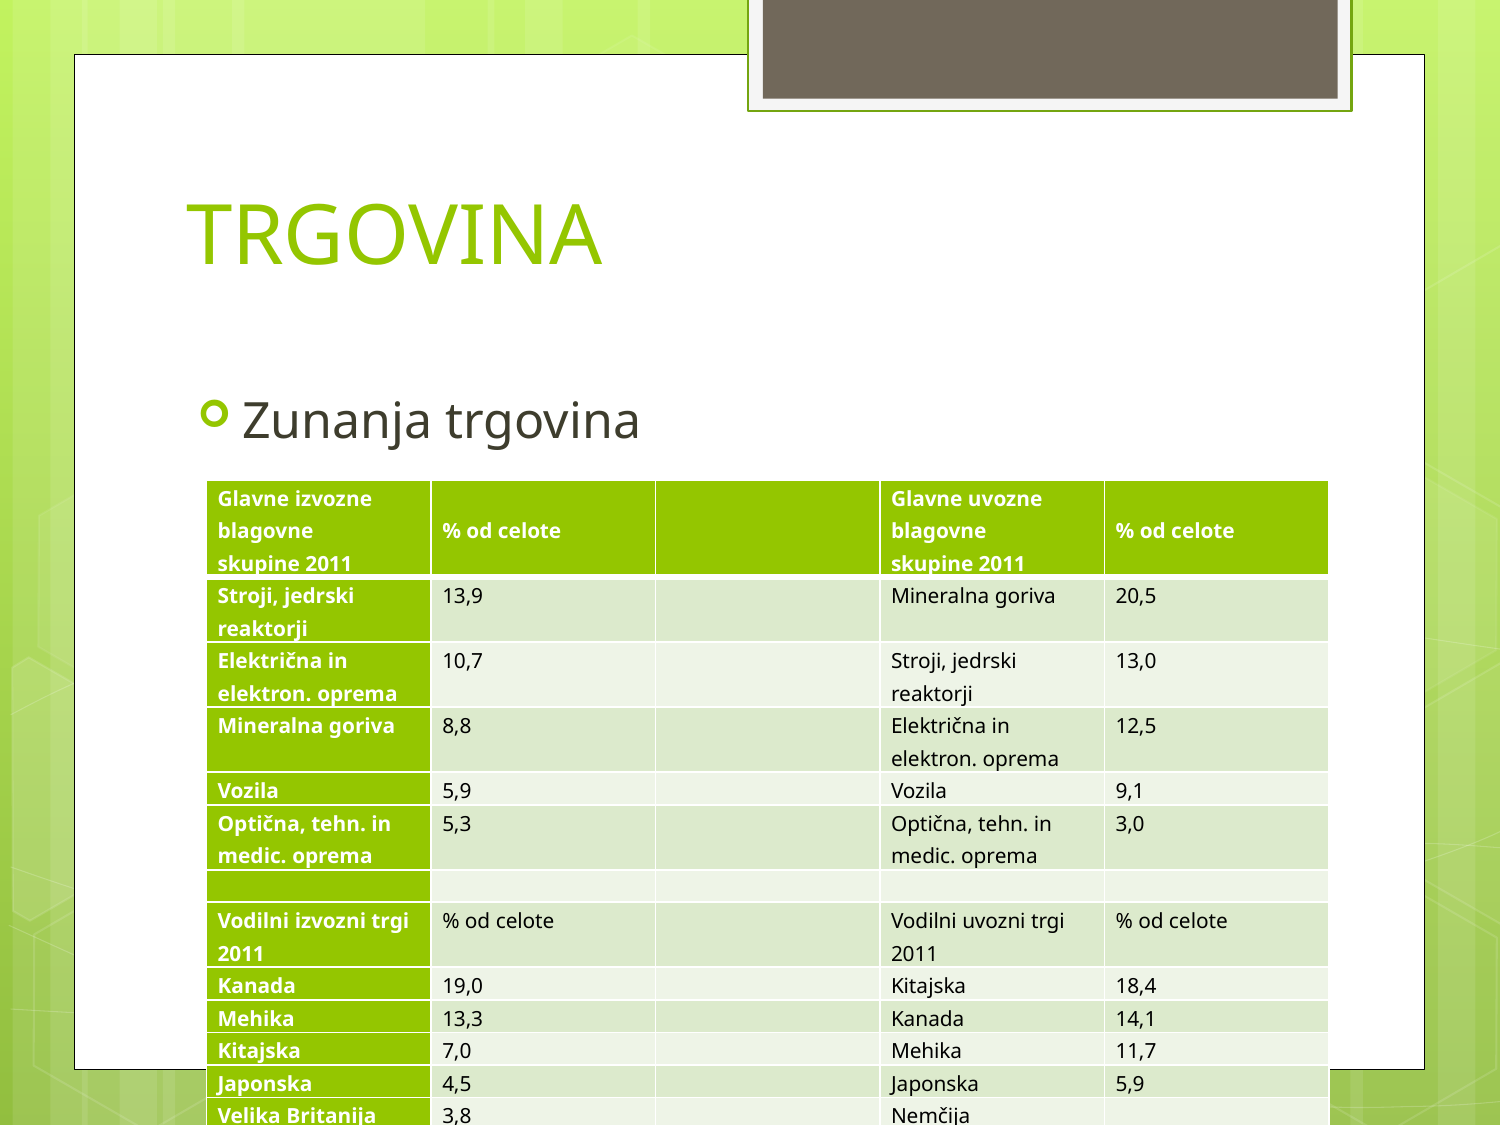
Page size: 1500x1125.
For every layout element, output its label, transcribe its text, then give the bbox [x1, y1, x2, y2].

table_cell 19,0 [432, 968, 655, 999]
table_cell [656, 1066, 879, 1097]
table_cell 7,0 [432, 1033, 655, 1064]
list Zunanja trgovina [171, 381, 1283, 957]
table_cell Optična, tehn. in medic. oprema [207, 806, 430, 869]
table_header Glavne izvozne blagovne skupine 2011 [207, 481, 430, 574]
table_cell Japonska [207, 1066, 430, 1097]
table_cell 13,3 [432, 1001, 655, 1032]
table_cell Mehika [881, 1033, 1104, 1064]
table_header % od celote [432, 481, 655, 574]
table_cell 3,8 [432, 1098, 655, 1125]
table_cell Kanada [207, 968, 430, 999]
table_cell [656, 1001, 879, 1032]
table_cell Optična, tehn. in medic. oprema [881, 806, 1104, 869]
table_cell [656, 968, 879, 999]
table_cell 13,9 [432, 580, 655, 641]
table_cell [656, 773, 879, 804]
table_cell Kitajska [881, 968, 1104, 999]
table_cell 12,5 [1105, 708, 1328, 771]
table_cell [656, 643, 879, 706]
table_cell Električna in elektron. oprema [881, 708, 1104, 771]
table_cell [207, 871, 430, 901]
table_cell Kitajska [207, 1033, 430, 1064]
table_cell Mineralna goriva [207, 708, 430, 771]
table_cell 5,9 [1105, 1066, 1328, 1097]
table_cell Vodilni uvozni trgi 2011 [881, 903, 1104, 966]
table_cell [656, 871, 879, 901]
table_cell 5,3 [432, 806, 655, 869]
table_cell 9,1 [1105, 773, 1328, 804]
table_cell Stroji, jedrski reaktorji [881, 643, 1104, 706]
table_cell [432, 871, 655, 901]
table_cell 3,0 [1105, 806, 1328, 869]
table_cell 20,5 [1105, 580, 1328, 641]
table_cell Mehika [207, 1001, 430, 1032]
table_cell 5,9 [432, 773, 655, 804]
table_header [656, 481, 879, 574]
table_header Glavne uvozne blagovne skupine 2011 [881, 481, 1104, 574]
table_cell Stroji, jedrski reaktorji [207, 580, 430, 641]
table_cell 14,1 [1105, 1001, 1328, 1032]
table_cell 18,4 [1105, 968, 1328, 999]
table_cell Japonska [881, 1066, 1104, 1097]
table_cell [656, 580, 879, 641]
table_cell 4,5 [432, 1066, 655, 1097]
table_cell Nemčija [881, 1098, 1104, 1125]
table_cell Velika Britanija [207, 1098, 430, 1125]
table_cell [881, 871, 1104, 901]
table_cell [656, 903, 879, 966]
table_cell [1105, 1098, 1328, 1125]
table_cell Kanada [881, 1001, 1104, 1032]
table_cell [656, 708, 879, 771]
table_cell Mineralna goriva [881, 580, 1104, 641]
table_header % od celote [1105, 481, 1328, 574]
table_cell Vodilni izvozni trgi 2011 [207, 903, 430, 966]
table_cell Vozila [207, 773, 430, 804]
table_cell [1105, 871, 1328, 901]
table_cell 11,7 [1105, 1033, 1328, 1064]
table_cell % od celote [1105, 903, 1328, 966]
table_cell [656, 1098, 879, 1125]
table_cell 8,8 [432, 708, 655, 771]
table_cell Električna in elektron. oprema [207, 643, 430, 706]
table_cell [656, 806, 879, 869]
table_cell [656, 1033, 879, 1064]
table_cell 13,0 [1105, 643, 1328, 706]
title TRGOVINA [171, 101, 1324, 290]
table_cell Vozila [881, 773, 1104, 804]
table_cell % od celote [432, 903, 655, 966]
table_cell 10,7 [432, 643, 655, 706]
